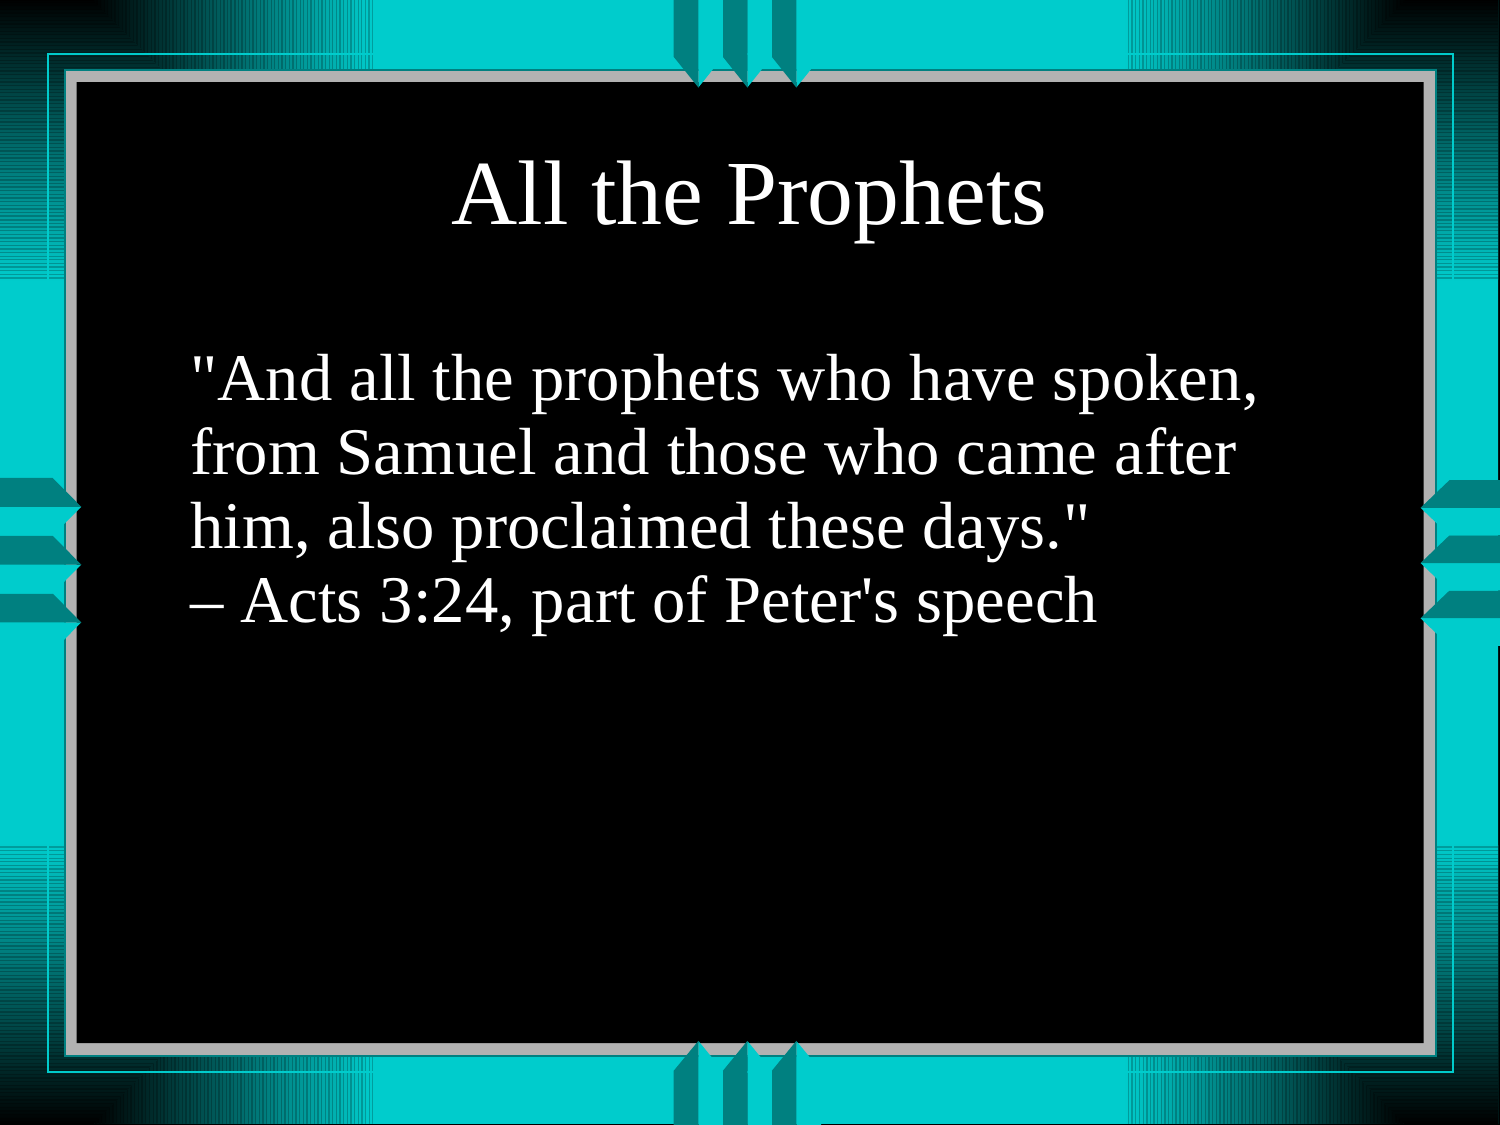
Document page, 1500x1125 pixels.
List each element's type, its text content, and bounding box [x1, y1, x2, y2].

text_box "And all the prophets who have spoken, from Samuel and those who came after him, also proclaimed these days." – Acts 3:24, part of Peter's speech [175, 333, 1339, 719]
title All the Prophets [112, 99, 1388, 288]
